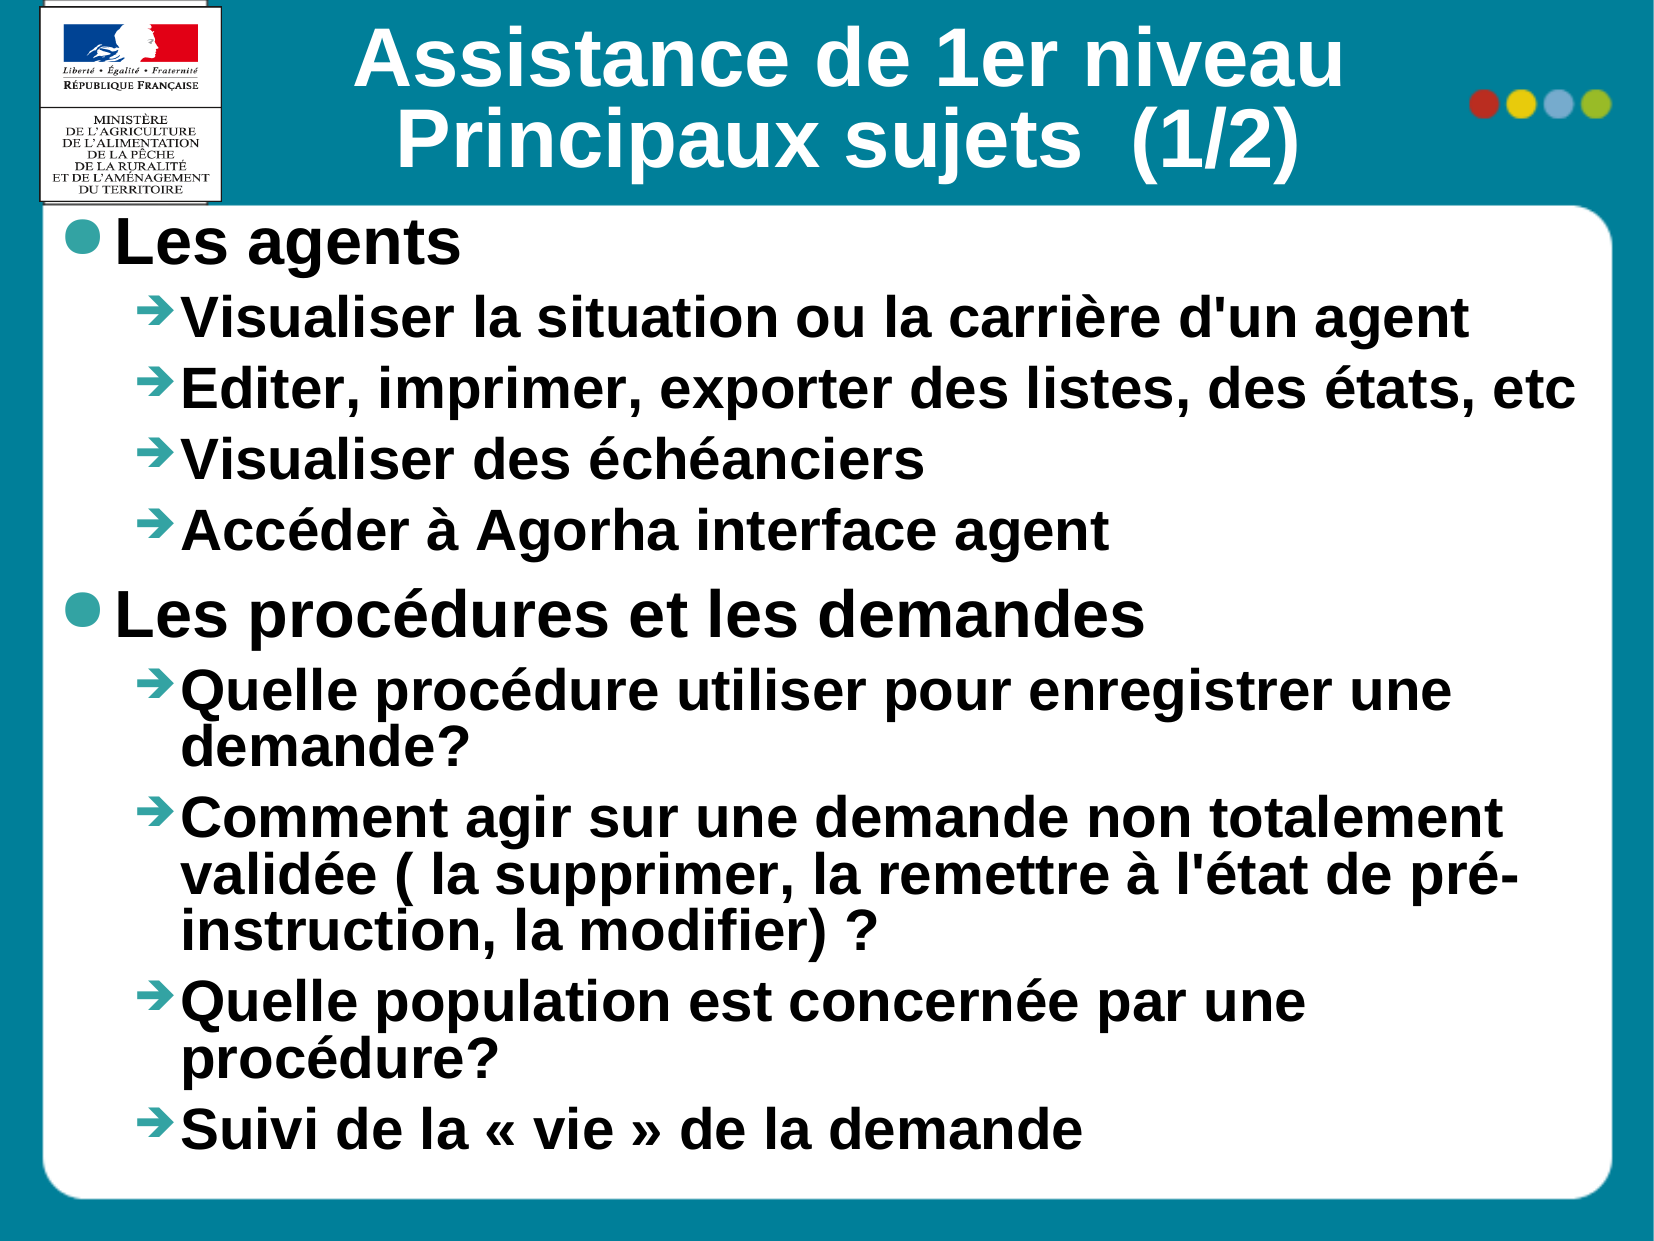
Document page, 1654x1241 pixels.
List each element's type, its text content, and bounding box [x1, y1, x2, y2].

list Les agents Visualiser la situation ou la carrière d'un agent Editer, imprimer, exporter des listes, des états, etc Visualiser des échéanciers Accéder à Agorha interface agent Les procédures et les demandes Quelle procédure utiliser pour enregistrer une demande? Comment agir sur une demande non totalement validée ( la supprimer, la remettre à l'état de pré-instruction, la modifier) ? Quelle population est concernée par une procédure? Suivi de la « vie » de la demande [59, 212, 1595, 1213]
picture [0, 0, 1654, 1241]
title Assistance de 1er niveau Principaux sujets (1/2) [163, 0, 1536, 212]
